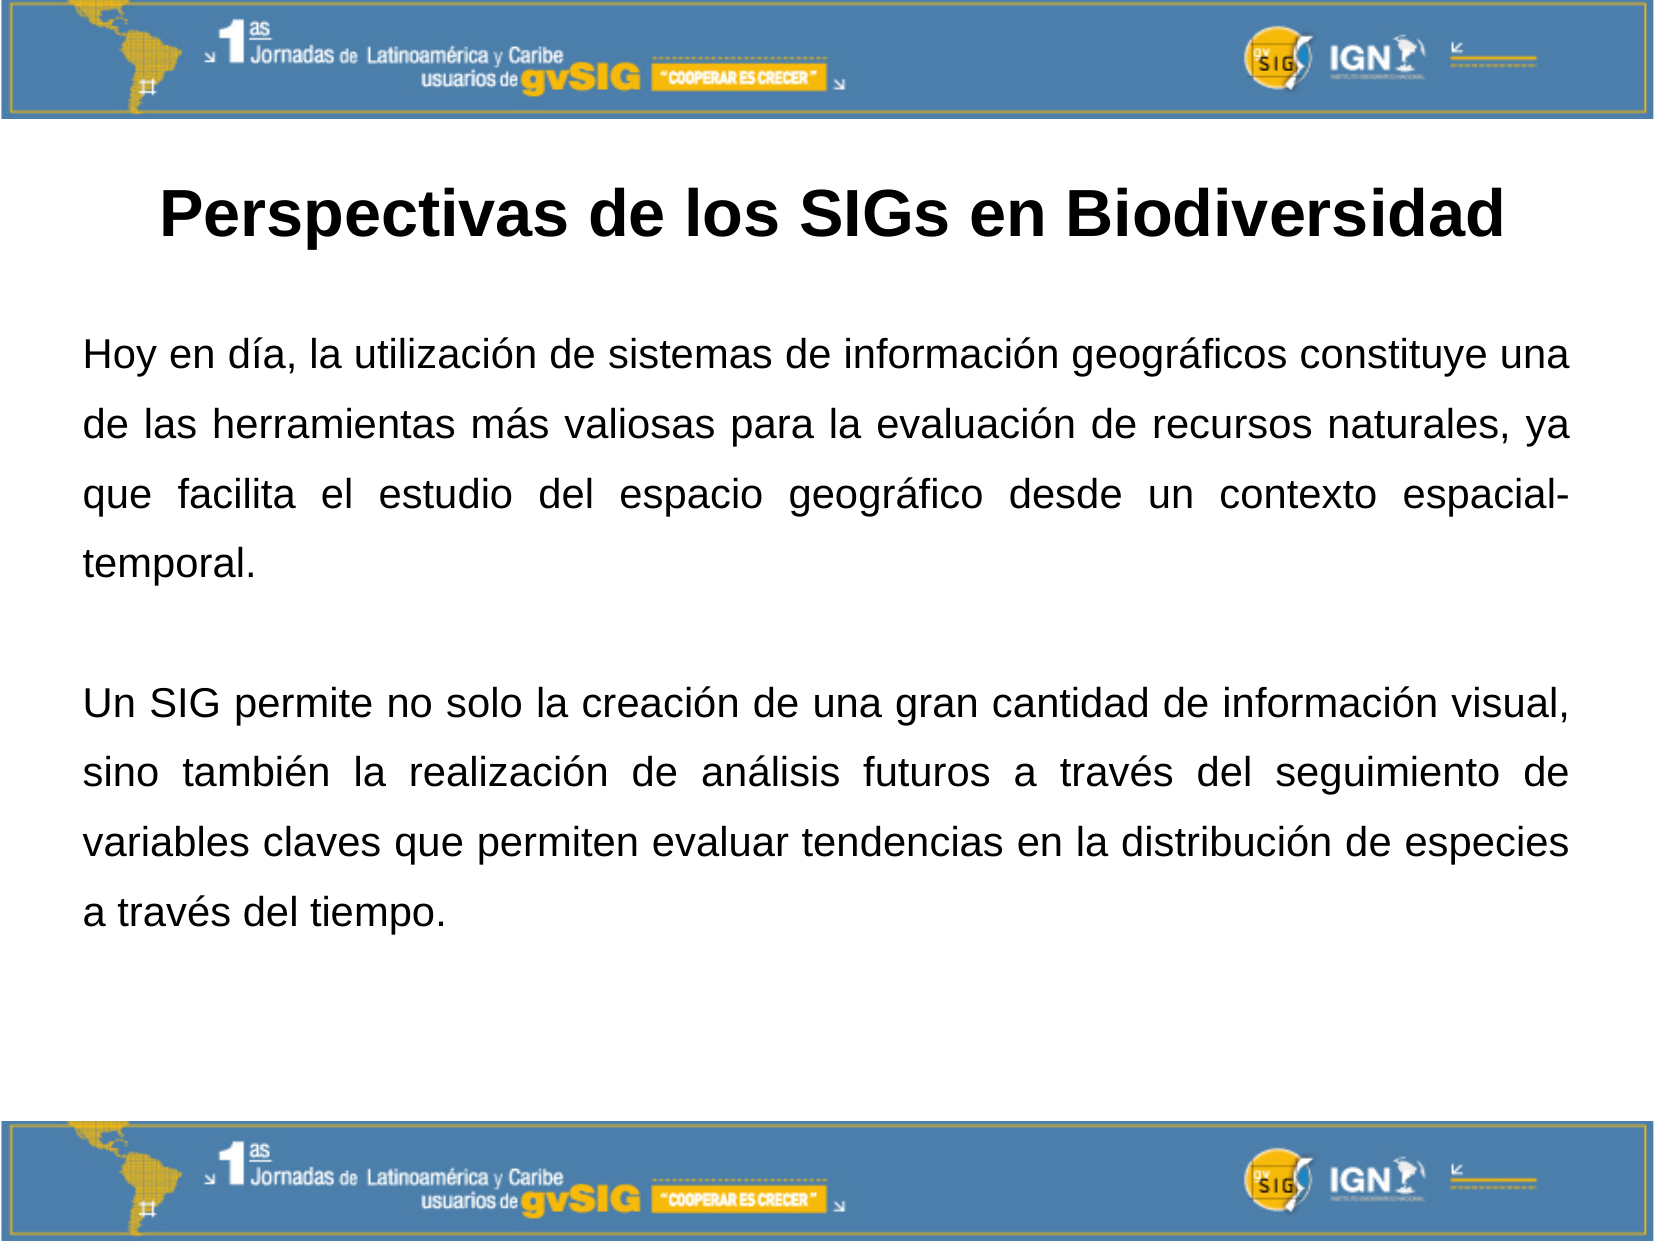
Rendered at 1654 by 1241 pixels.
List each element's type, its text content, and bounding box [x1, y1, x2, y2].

picture [0, 0, 1654, 119]
picture [0, 1121, 1654, 1241]
list Hoy en día, la utilización de sistemas de información geográficos constituye una de las herramientas más valiosas para la evaluación de recursos naturales, ya que facilita el estudio del espacio geográfico desde un contexto espacial-temporal. Un SIG permite no solo la creación de una gran cantidad de información visual, sino también la realización de análisis futuros a través del seguimiento de variables claves que permiten evaluar tendencias en la distribución de especies a través del tiempo. [82, 307, 1571, 985]
title Perspectivas de los SIGs en Biodiversidad [88, 147, 1578, 279]
